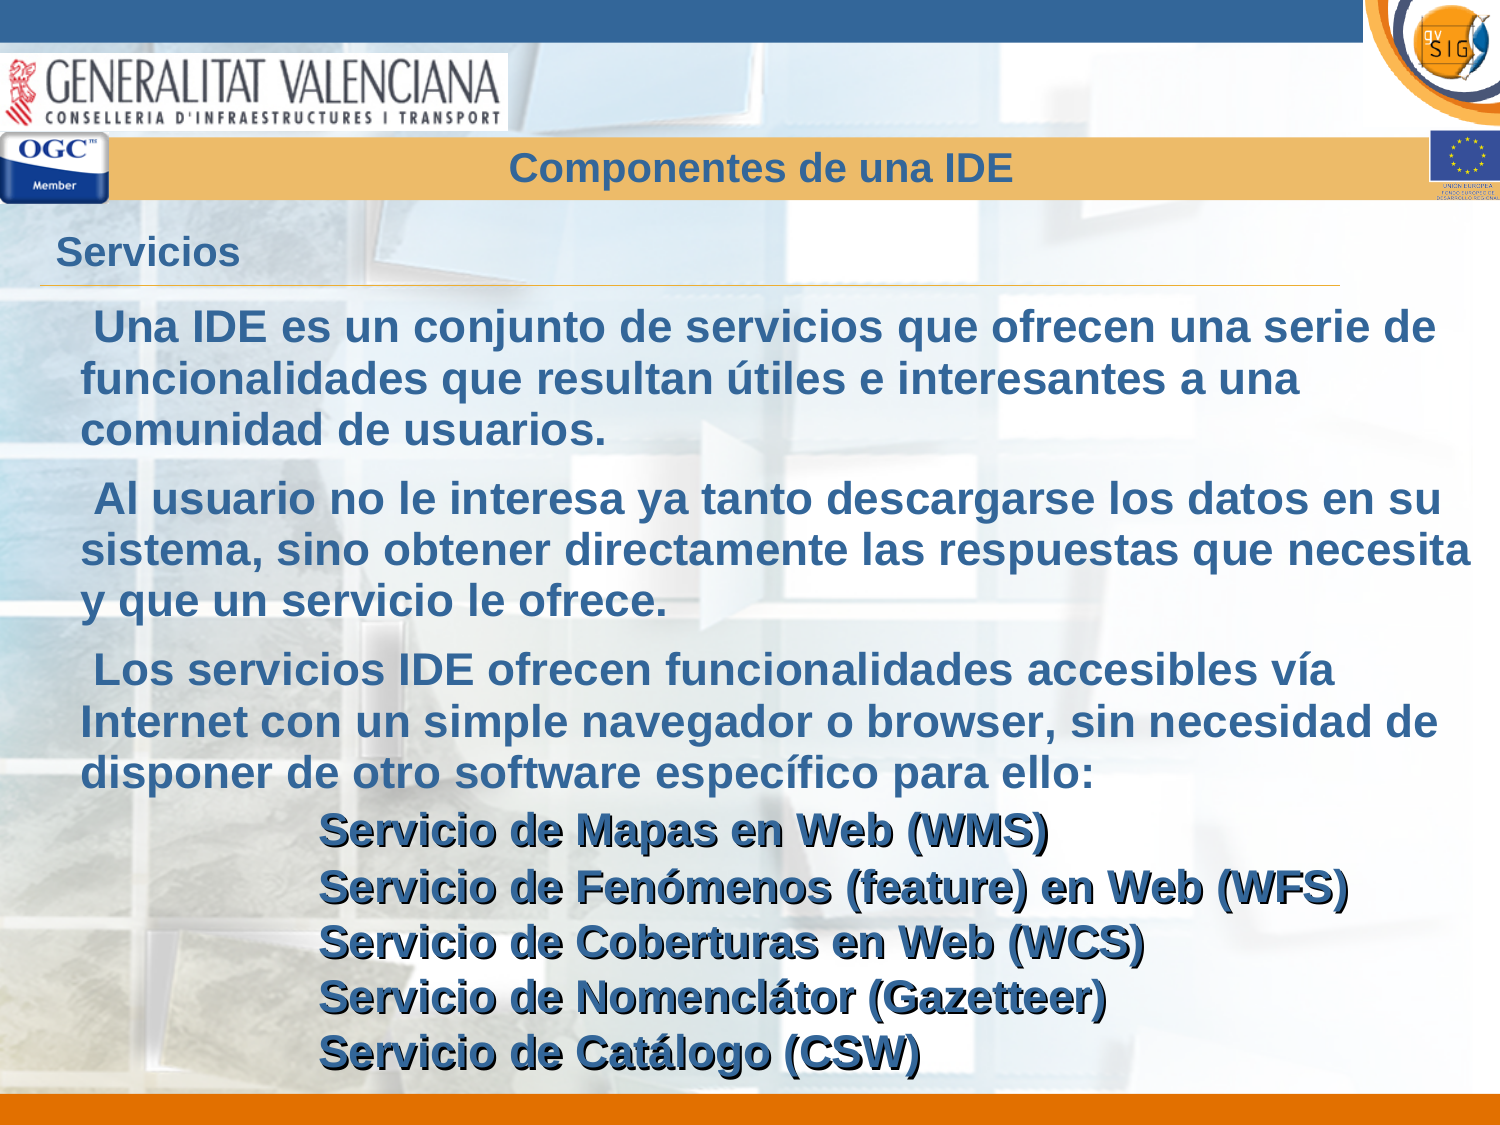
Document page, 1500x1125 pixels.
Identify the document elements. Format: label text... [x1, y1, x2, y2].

picture [0, 53, 508, 131]
picture [1429, 129, 1500, 200]
text_box Componentes de una IDE [145, 146, 1389, 202]
text_box Servicios [40, 222, 1196, 286]
picture [0, 132, 109, 204]
text_box Una IDE es un conjunto de servicios que ofrecen una serie de funcionalidades que resultan útiles e interesantes a una comunidad de usuarios. Al usuario no le interesa ya tanto descargarse los datos en su sistema, sino obtener directamente las respuestas que necesita y que un servicio le ofrece. Los servicios IDE ofrecen funcionalidades accesibles vía Internet con un simple navegador o browser, sin necesidad de disponer de otro software específico para ello: Servicio de Mapas en Web (WMS) Servicio de Fenómenos (feature) en Web (WFS) Servicio de Coberturas en Web (WCS) Servicio de Nomenclátor (Gazetteer) Servicio de Catálogo (CSW) [80, 220, 1474, 1093]
picture [1363, 0, 1500, 127]
